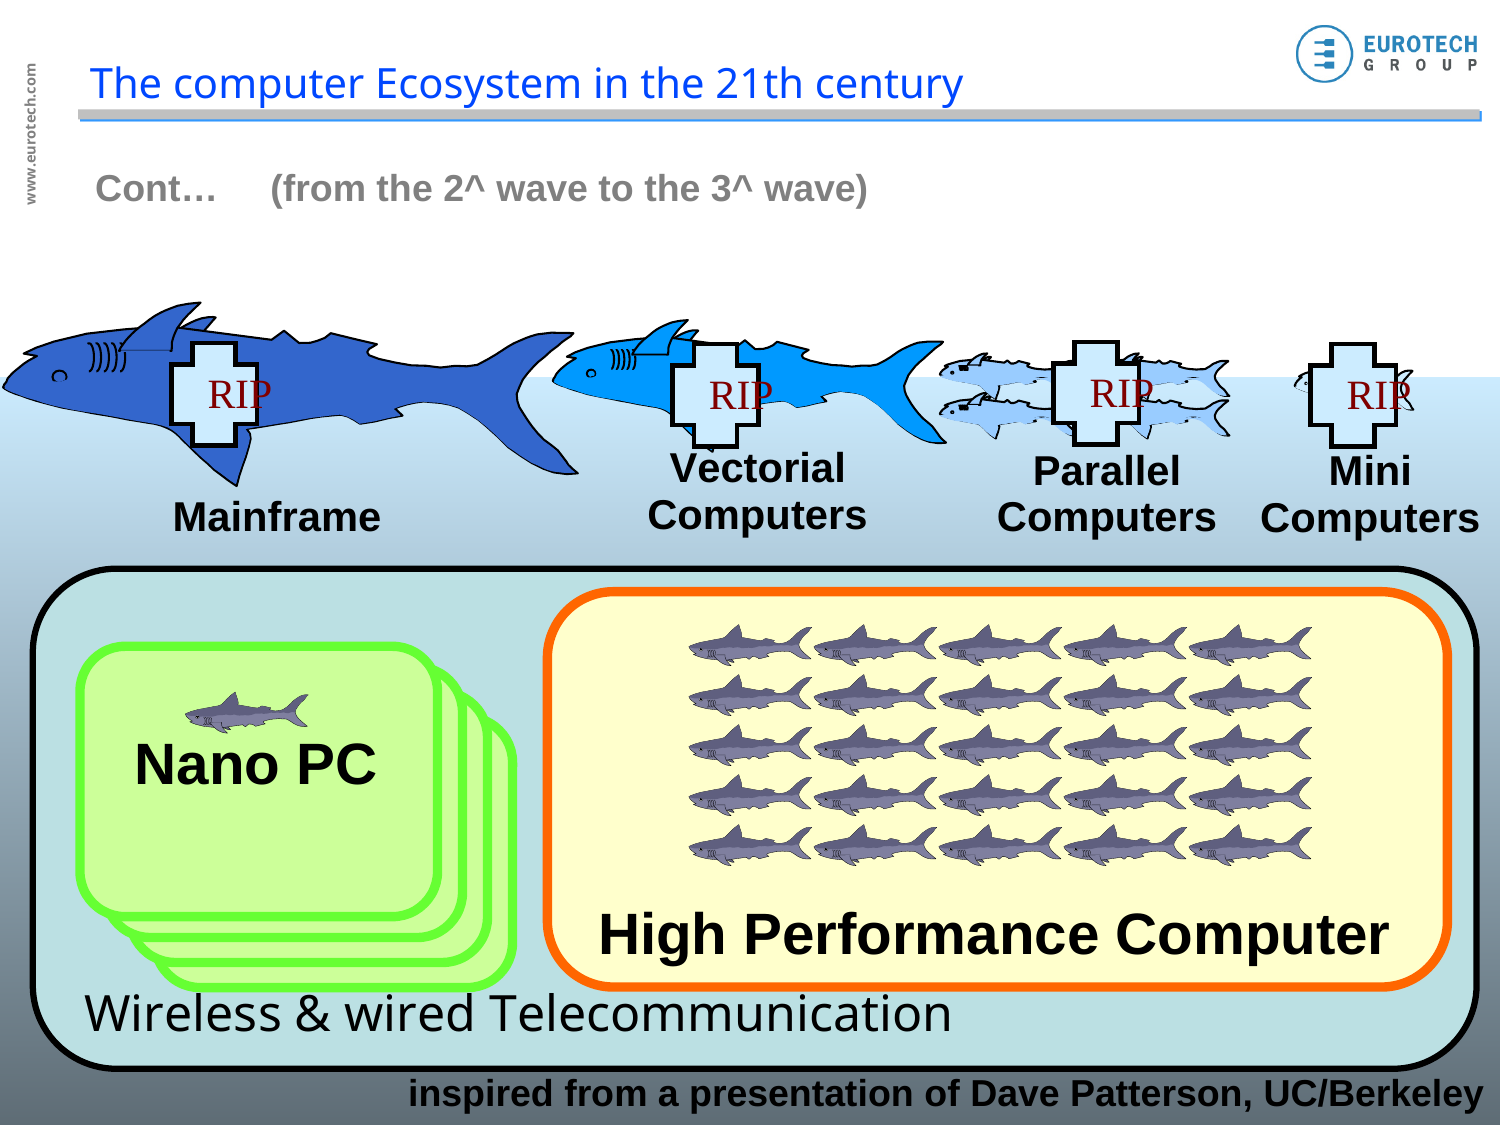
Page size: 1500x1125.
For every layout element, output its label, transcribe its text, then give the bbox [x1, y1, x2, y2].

picture [184, 691, 309, 724]
text_box [705, 447, 714, 452]
text_box Mini Computers [1317, 440, 1500, 549]
picture [688, 824, 1313, 867]
text_box The computer Ecosystem in the 21th century [74, 46, 1190, 94]
text_box Cont… (from the 2^ wave to the 3^ wave) [80, 159, 884, 218]
text_box Vectorial Computers [632, 437, 883, 546]
text_box Parallel Computers [897, 440, 1317, 549]
text_box Nano PC [119, 724, 393, 935]
text_box [759, 384, 767, 396]
text_box RIP [1053, 342, 1140, 445]
text_box [1140, 382, 1148, 394]
text_box [1375, 370, 1500, 440]
picture [688, 624, 1313, 667]
text_box [1397, 384, 1405, 396]
picture [688, 674, 1313, 717]
picture [688, 774, 1313, 817]
text_box RIP [1310, 343, 1397, 447]
text_box RIP [672, 343, 759, 447]
text_box High Performance Computer [583, 894, 1423, 975]
text_box [1118, 353, 1331, 440]
text_box RIP [171, 342, 258, 446]
text_box Wireless & wired Telecommunication [32, 568, 1477, 1069]
text_box inspired from a presentation of Dave Patterson, UC/Berkeley [393, 1065, 1500, 1122]
picture [1295, 24, 1477, 83]
text_box [0, 302, 1500, 1125]
picture [688, 724, 1313, 767]
text_box [547, 591, 1448, 988]
text_box [79, 646, 513, 988]
text_box Mainframe [157, 486, 397, 548]
